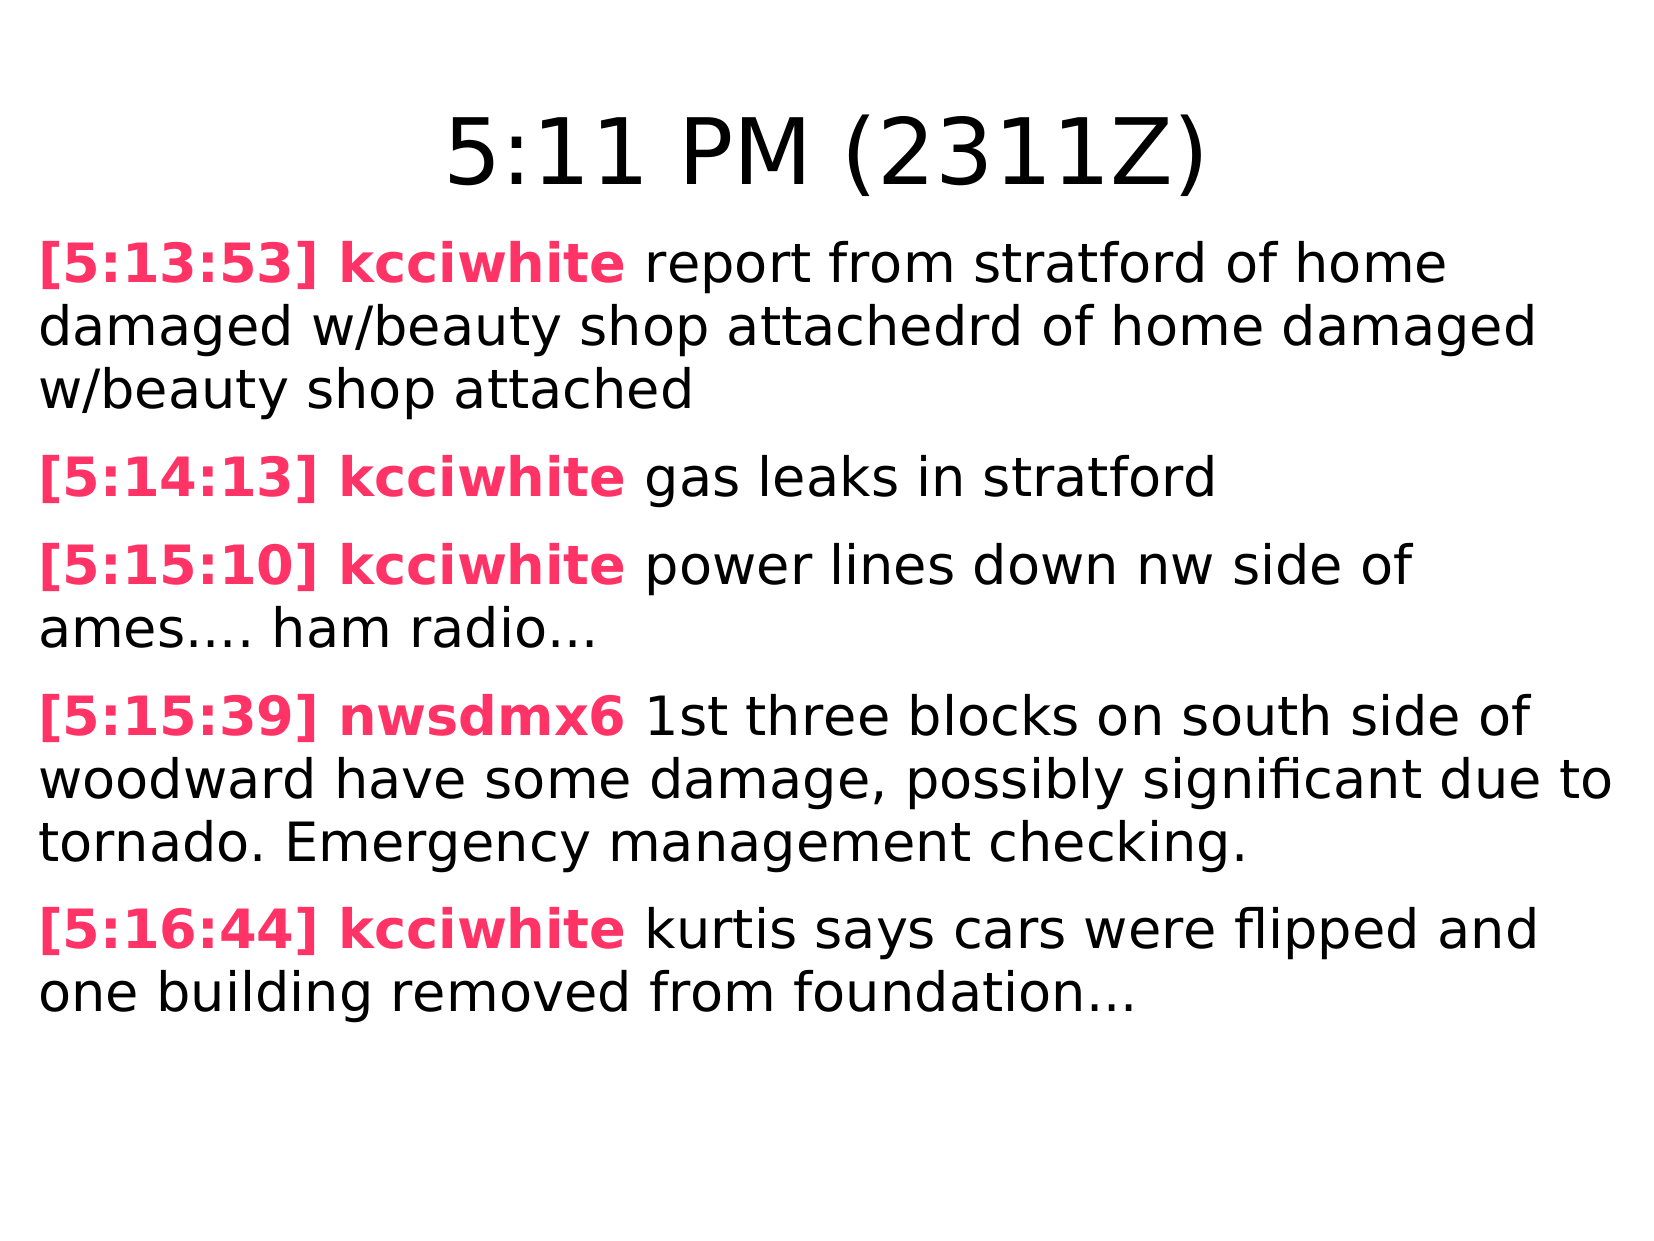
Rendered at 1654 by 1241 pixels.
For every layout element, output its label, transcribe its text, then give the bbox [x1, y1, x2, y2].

text_box [5:13:53] kcciwhite report from stratford of home damaged w/beauty shop attachedrd of home damaged w/beauty shop attached [5:14:13] kcciwhite gas leaks in stratford [5:15:10] kcciwhite power lines down nw side of ames.... ham radio... [5:15:39] nwsdmx6 1st three blocks on south side of woodward have some damage, possibly significant due to tornado. Emergency management checking. [5:16:44] kcciwhite kurtis says cars were flipped and one building removed from foundation... [23, 225, 1632, 1033]
title 5:11 PM (2311Z) [82, 49, 1571, 225]
